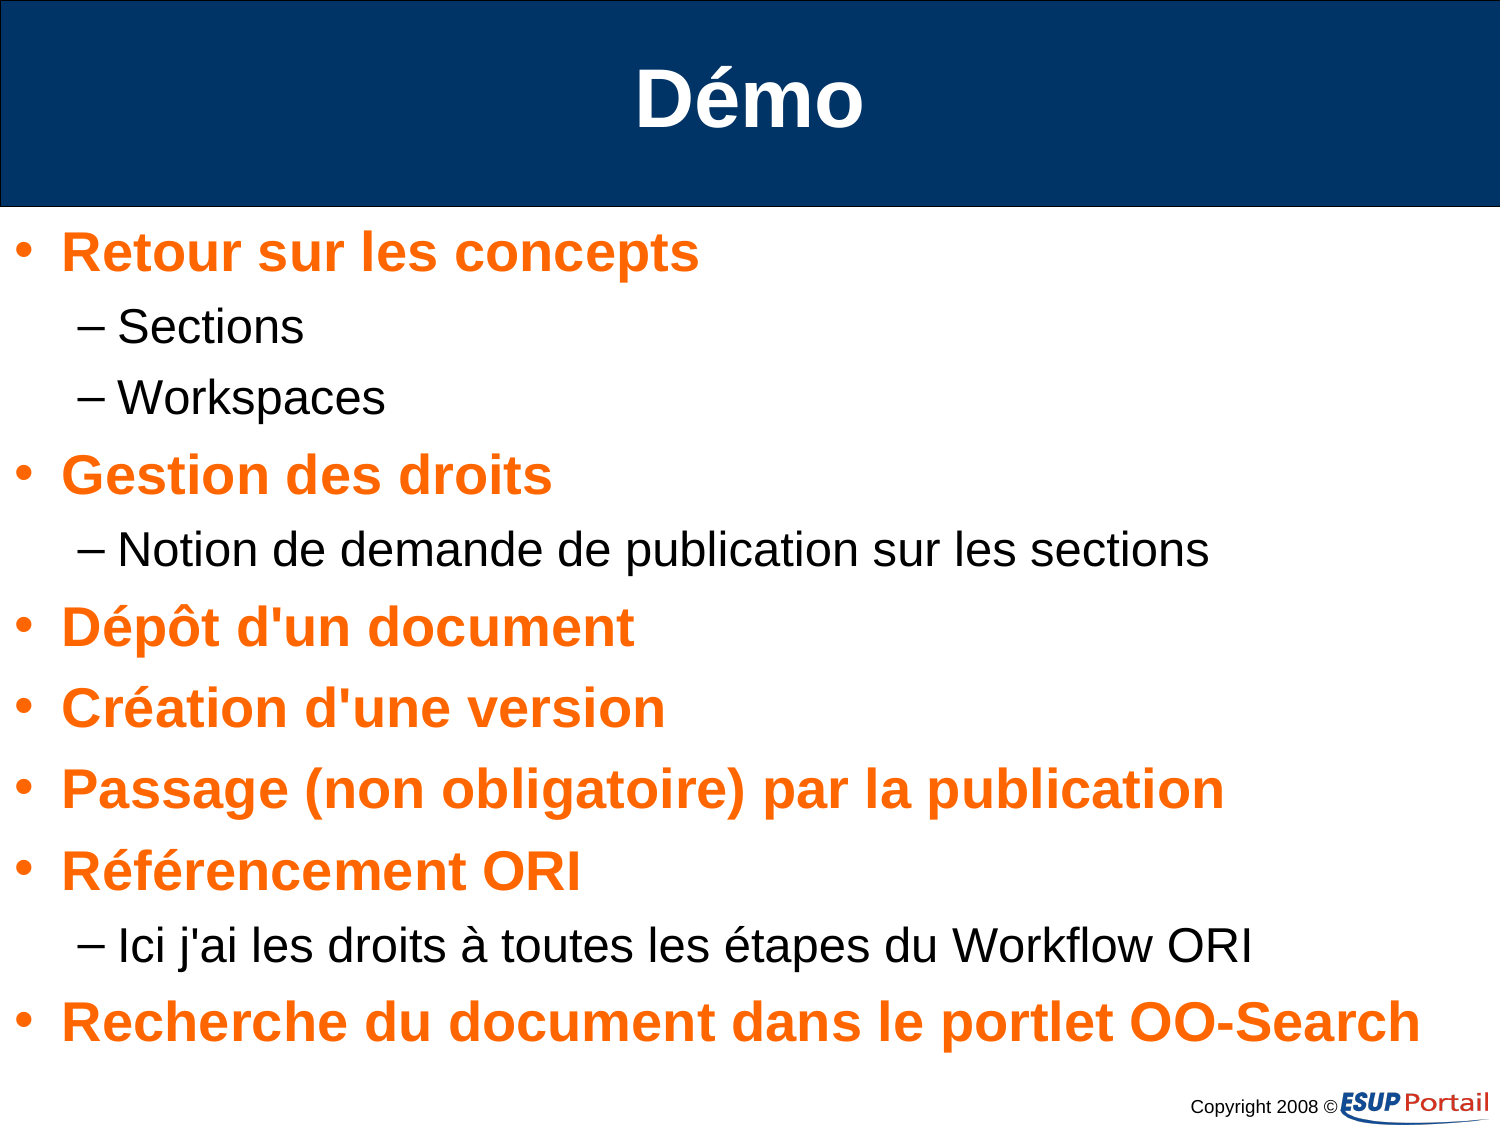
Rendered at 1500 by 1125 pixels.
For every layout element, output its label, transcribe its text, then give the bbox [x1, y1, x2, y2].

list Retour sur les concepts Sections Workspaces Gestion des droits Notion de demande de publication sur les sections Dépôt d'un document Création d'une version Passage (non obligatoire) par la publication Référencement ORI Ici j'ai les droits à toutes les étapes du Workflow ORI Recherche du document dans le portlet OO-Search [0, 208, 1500, 1063]
picture [1340, 1092, 1489, 1125]
title Démo [0, 0, 1500, 202]
